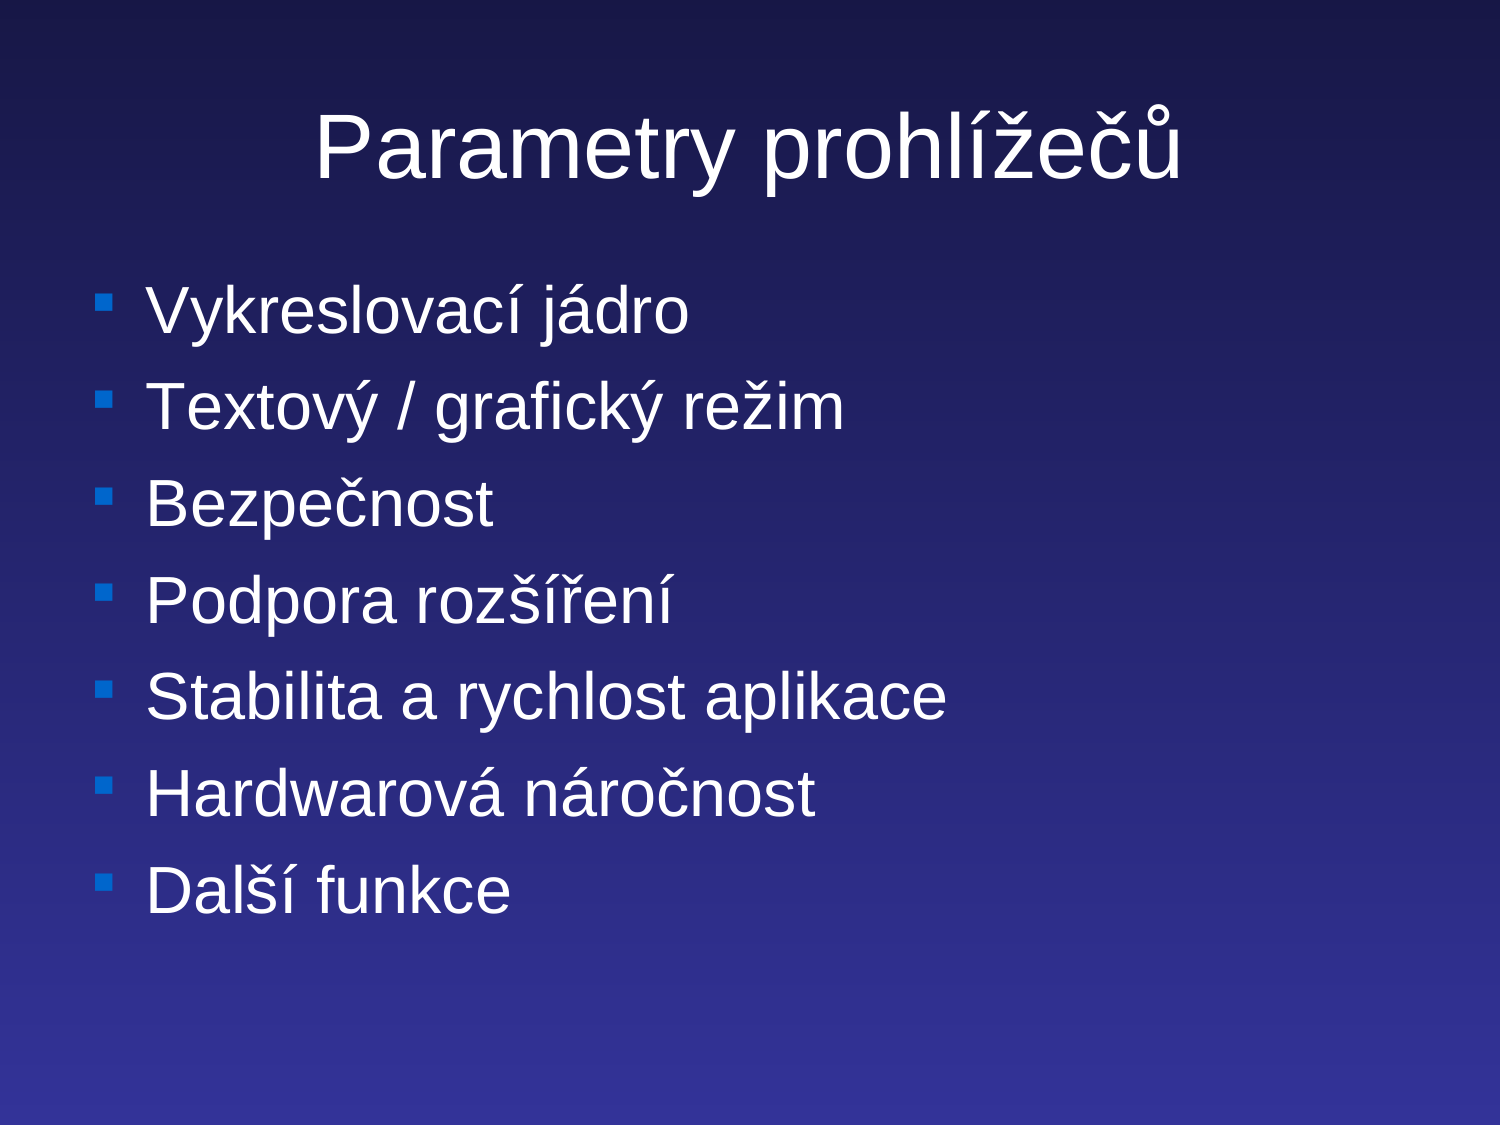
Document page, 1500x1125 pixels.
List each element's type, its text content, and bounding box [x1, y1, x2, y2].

list Vykreslovací jádro Textový / grafický režim Bezpečnost Podpora rozšíření Stabilita a rychlost aplikace Hardwarová náročnost Další funkce [75, 262, 1426, 993]
title Parametry prohlížečů [75, 45, 1426, 233]
